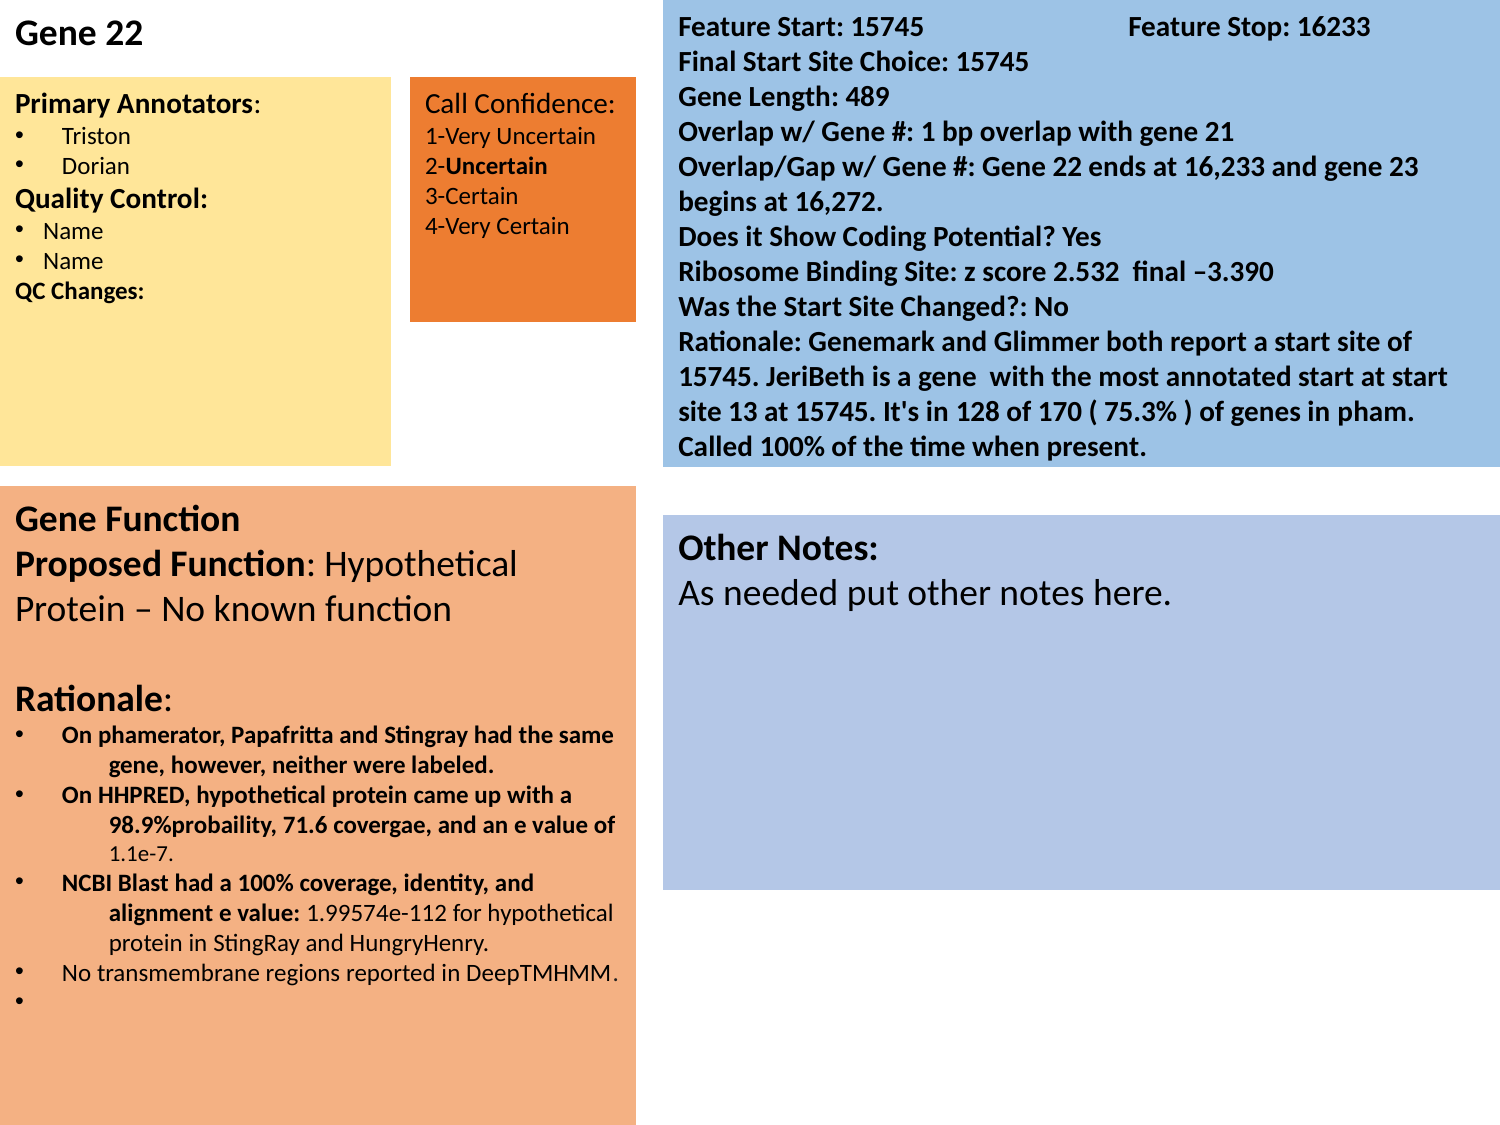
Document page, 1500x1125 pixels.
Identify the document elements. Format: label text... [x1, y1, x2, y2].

text_box Gene 22 [0, 0, 160, 61]
text_box Other Notes: As needed put other notes here. [663, 515, 1500, 890]
text_box Call Confidence: 1-Very Uncertain 2-Uncertain 3-Certain 4-Very Certain [410, 77, 636, 322]
text_box Gene Function Proposed Function: Hypothetical Protein – No known function Rationale: On phamerator, Papafritta and Stingray had the same gene, however, neither were labeled. On HHPRED, hypothetical protein came up with a 98.9%probaility, 71.6 covergae, and an e value of 1.1e-7. NCBI Blast had a 100% coverage, identity, and alignment e value: 1.99574e-112 for hypothetical protein in StingRay and HungryHenry. No transmembrane regions reported in DeepTMHMM. [0, 486, 636, 1125]
text_box Feature Start: 15745 Feature Stop: 16233 Final Start Site Choice: 15745 Gene Length: 489 Overlap w/ Gene #: 1 bp overlap with gene 21 Overlap/Gap w/ Gene #: Gene 22 ends at 16,233 and gene 23 begins at 16,272. Does it Show Coding Potential? Yes Ribosome Binding Site: z score 2.532 final –3.390 Was the Start Site Changed?: No Rationale: Genemark and Glimmer both report a start site of 15745. JeriBeth is a gene with the most annotated start at start site 13 at 15745. It's in 128 of 170 ( 75.3% ) of genes in pham. Called 100% of the time when present. [663, 0, 1500, 467]
text_box Primary Annotators: Triston Dorian Quality Control: Name Name QC Changes: [0, 77, 391, 466]
